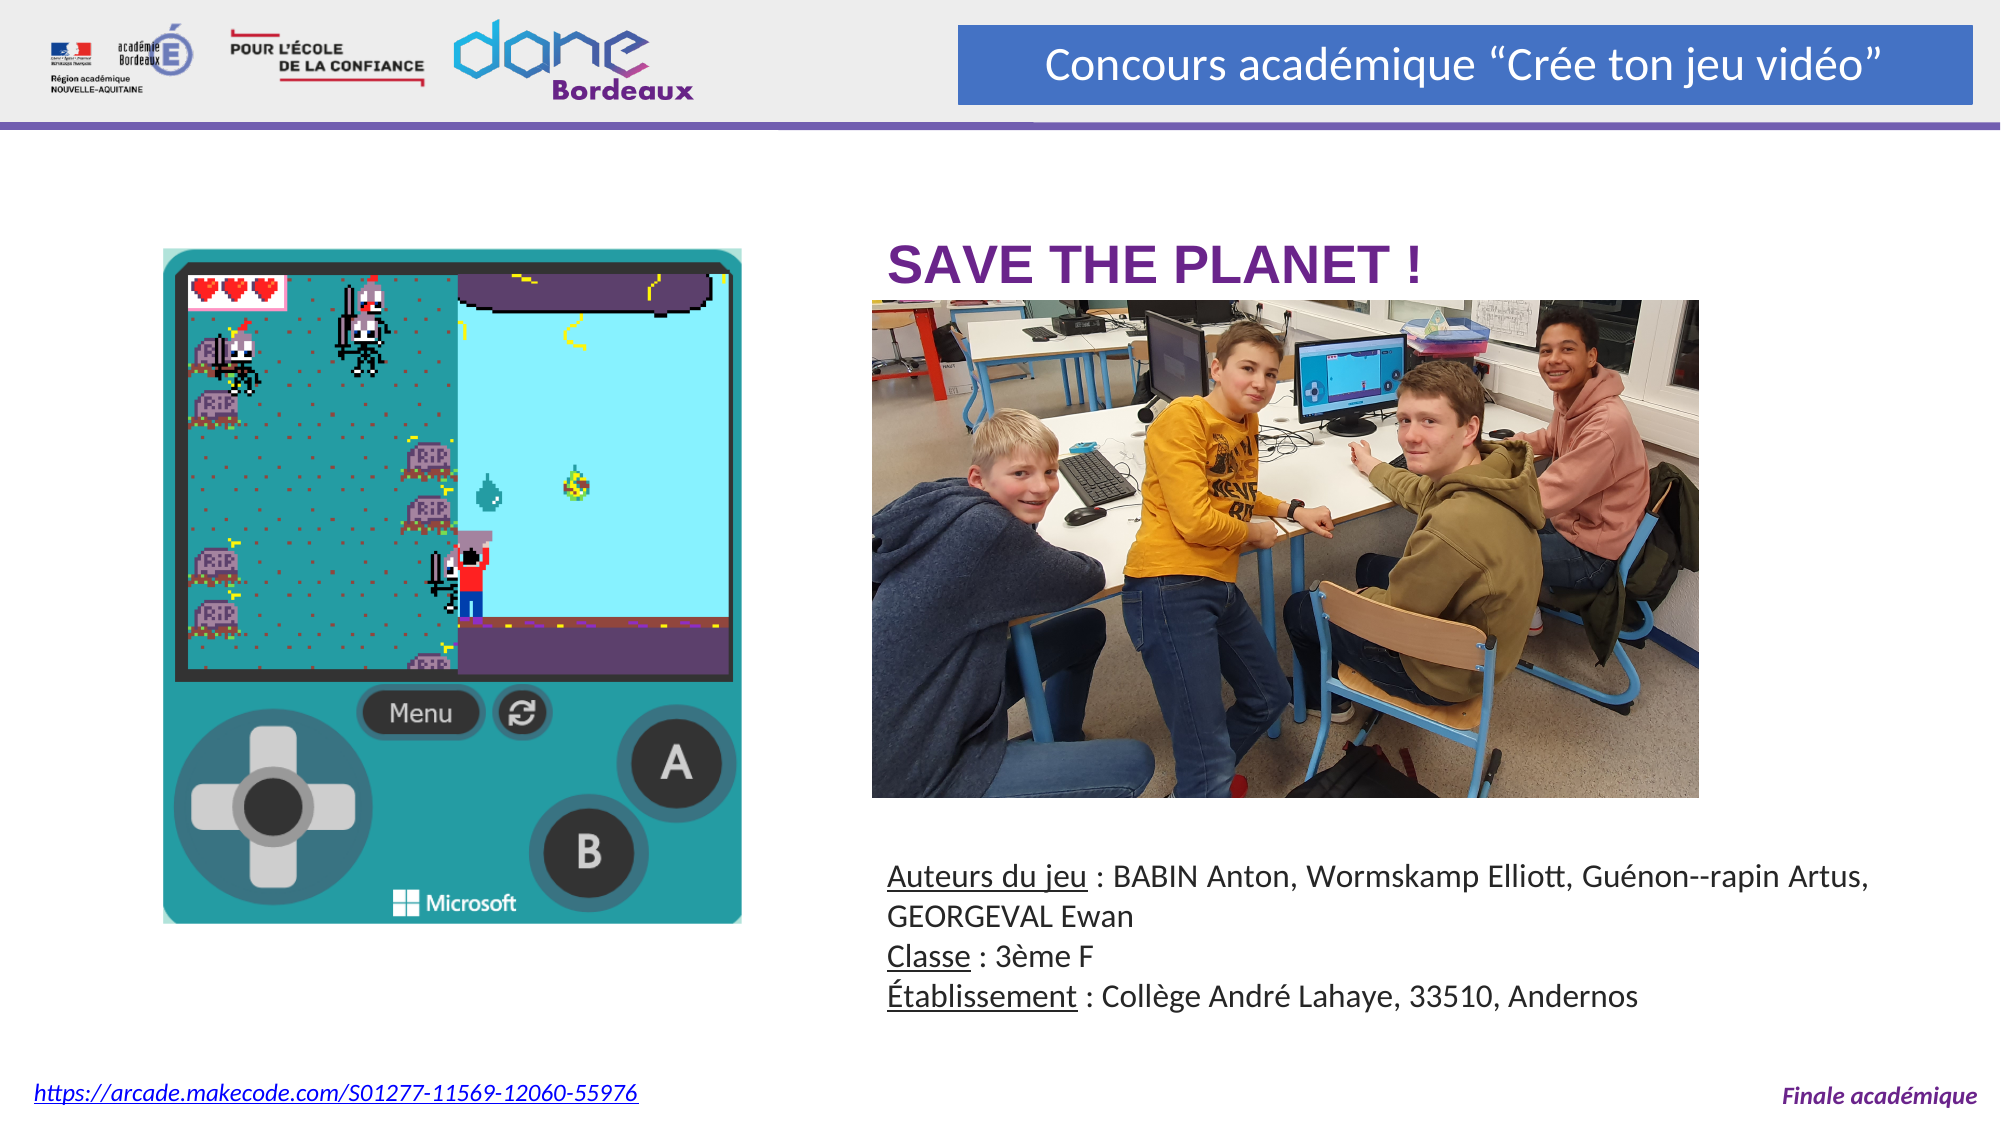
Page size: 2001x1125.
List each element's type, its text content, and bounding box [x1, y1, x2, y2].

text_box Concours académique “Crée ton jeu vidéo” [958, 25, 1973, 105]
picture [42, 18, 694, 100]
picture [872, 300, 1699, 798]
text_box Auteurs du jeu : BABIN Anton, Wormskamp Elliott, Guénon--rapin Artus, GEORGEVAL Ewan Classe : 3ème F Établissement : Collège André Lahaye, 33510, Andernos [872, 838, 1886, 1030]
picture [159, 218, 746, 928]
text_box SAVE THE PLANET ! [872, 221, 1459, 300]
text_box Finale académique [1679, 1072, 1986, 1118]
text_box https://arcade.makecode.com/S01277-11569-12060-55976 [26, 1074, 1410, 1121]
